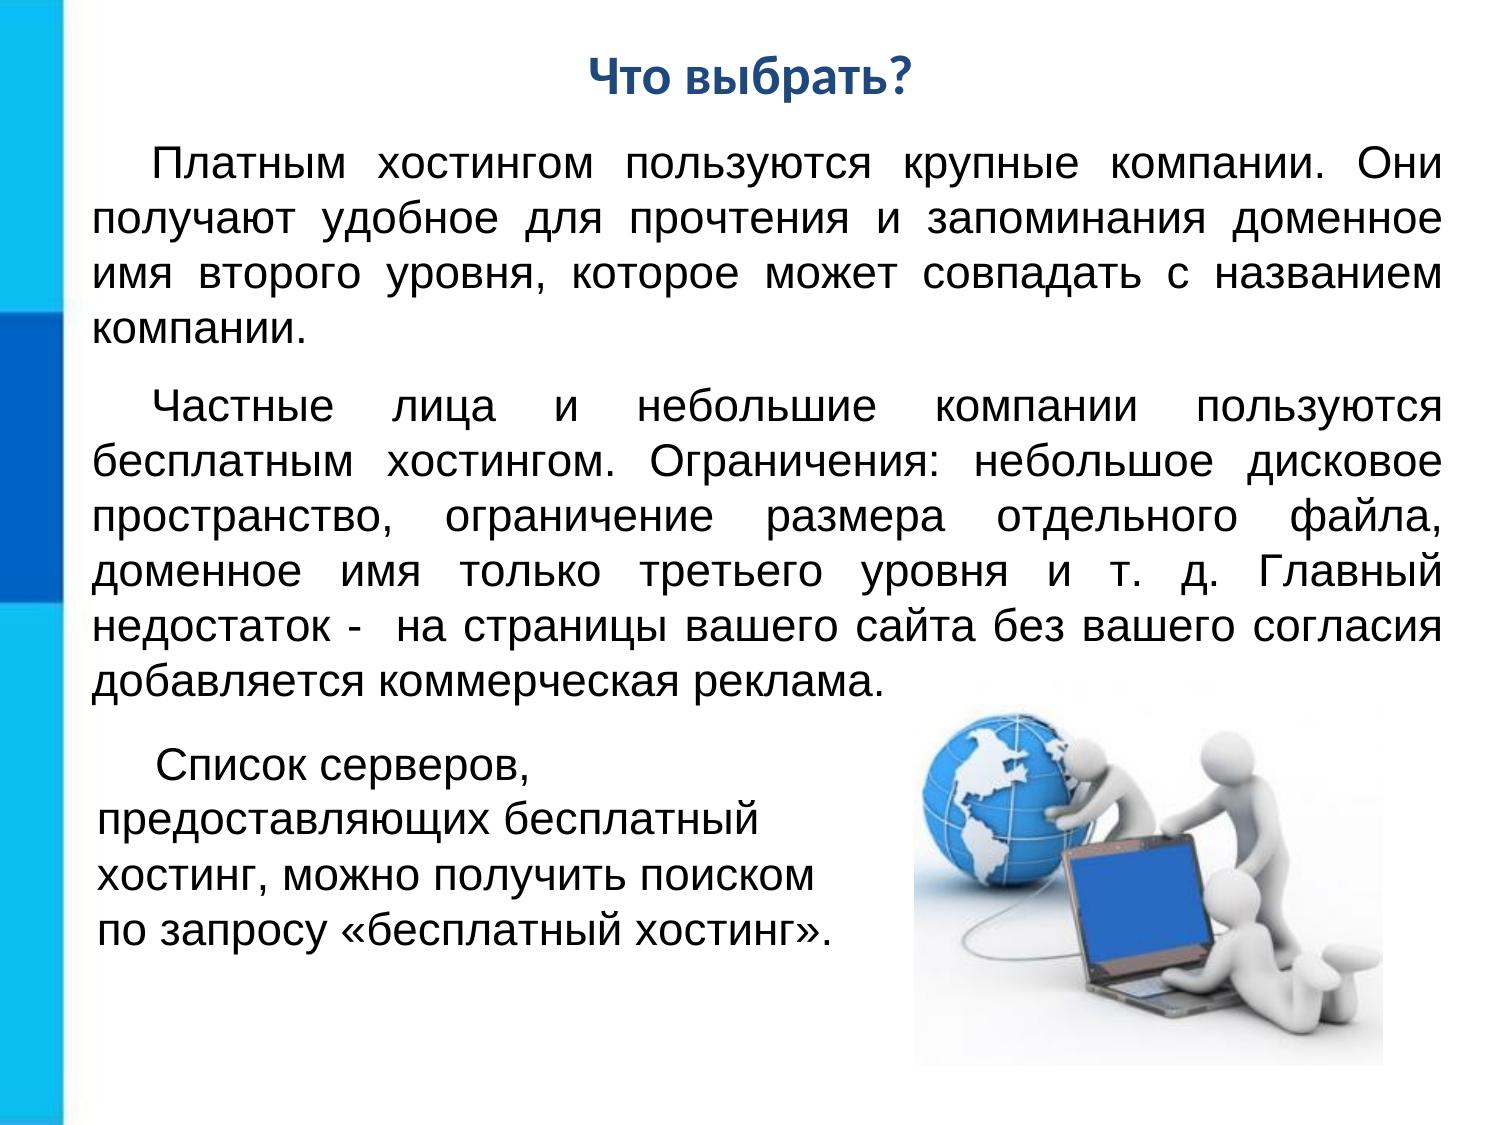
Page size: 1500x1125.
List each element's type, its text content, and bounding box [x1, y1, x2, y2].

text_box Список серверов, предоставляющих бесплатный хостинг, можно получить поиском по запросу «бесплатный хостинг». [82, 726, 879, 1017]
text_box Что выбрать? [76, 31, 1425, 114]
text_box Платным хостингом пользуются крупные компании. Они получают удобное для прочтения и запоминания доменное имя второго уровня, которое может совпадать с названием компании. Частные лица и небольшие компании пользуются бесплатным хостингом. Ограничения: небольшое дисковое пространство, ограничение размера отдельного файла, доменное имя только третьего уровня и т. д. Главный недостаток - на страницы вашего сайта без вашего согласия добавляется коммерческая реклама. [76, 125, 1459, 714]
picture [0, 0, 1500, 1125]
